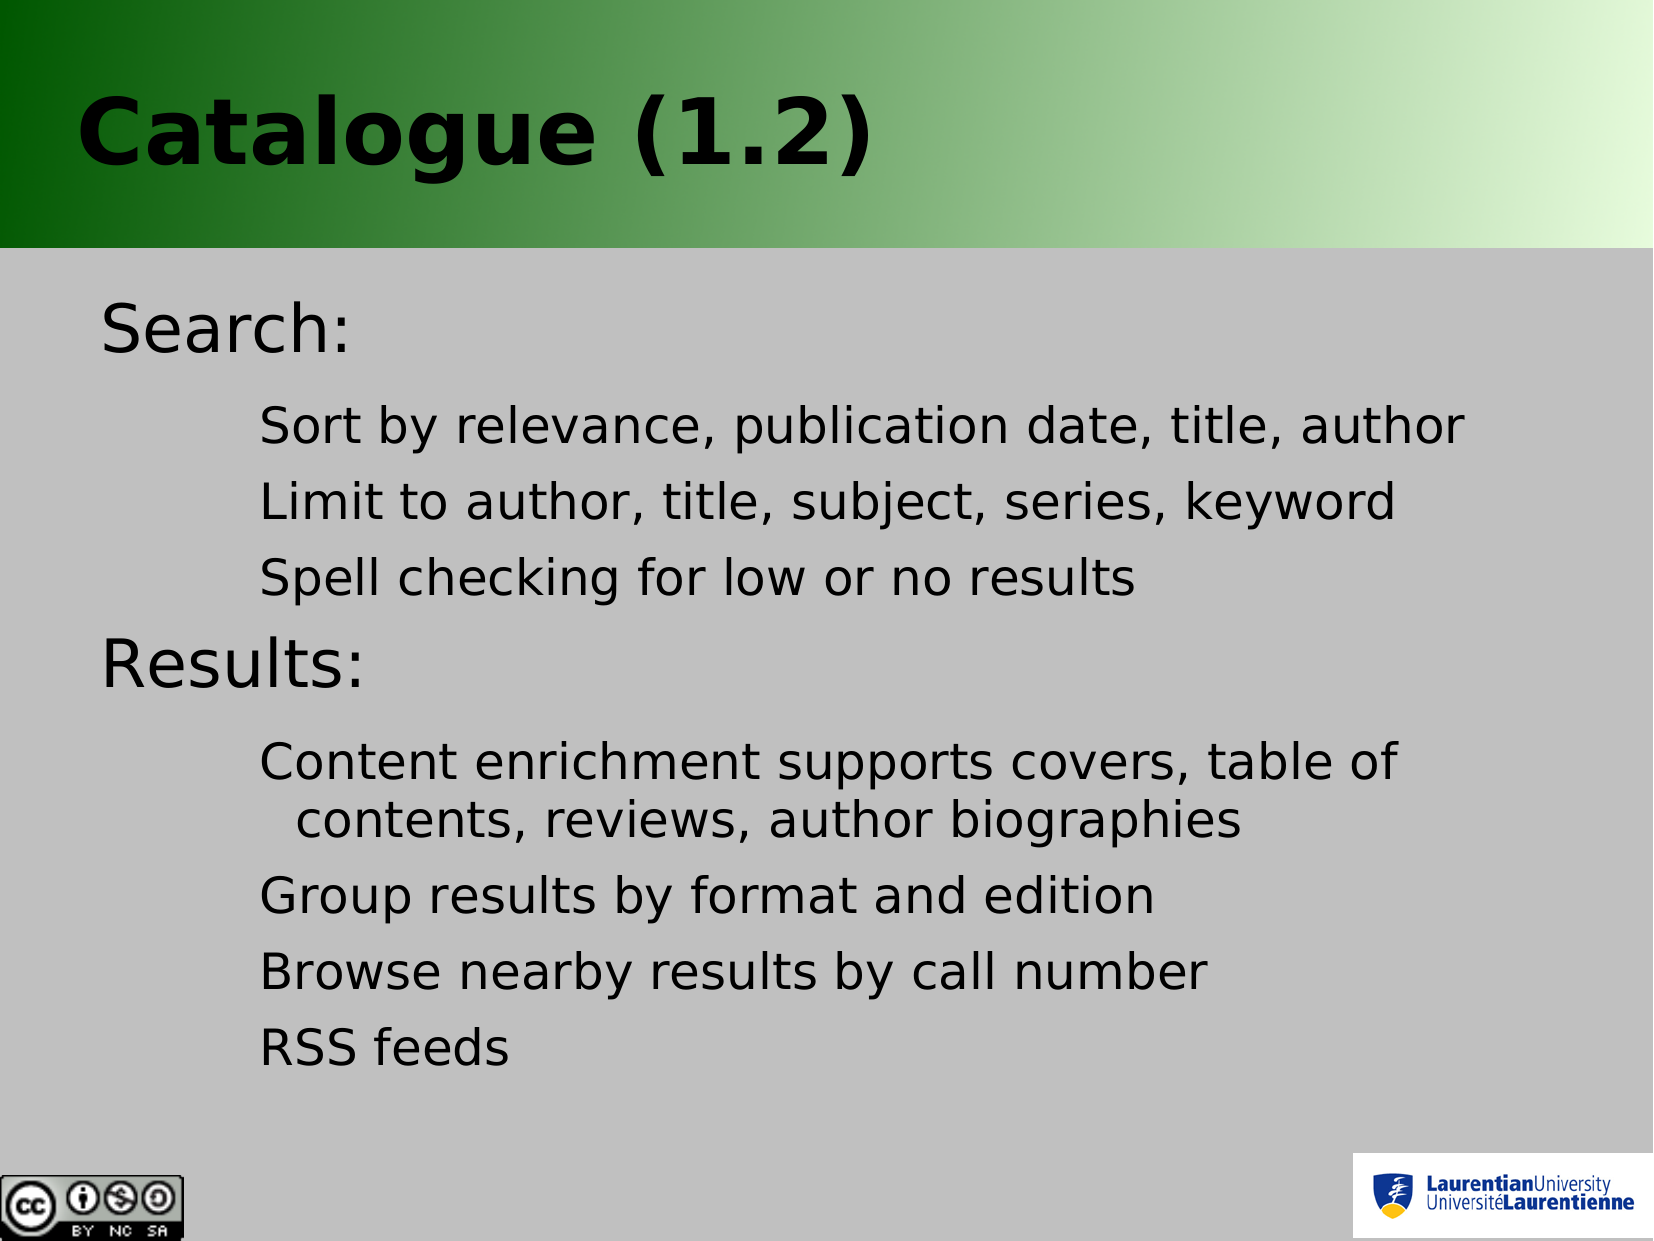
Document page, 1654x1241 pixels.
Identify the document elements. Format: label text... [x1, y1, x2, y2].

list Search: Sort by relevance, publication date, title, author Limit to author, title, subject, series, keyword Spell checking for low or no results Results: Content enrichment supports covers, table of contents, reviews, author biographies Group results by format and edition Browse nearby results by call number RSS feeds [82, 290, 1571, 1095]
title Catalogue (1.2) [76, 29, 1565, 237]
picture [0, 1175, 184, 1241]
picture [0, 0, 1653, 248]
picture [1353, 1153, 1653, 1238]
